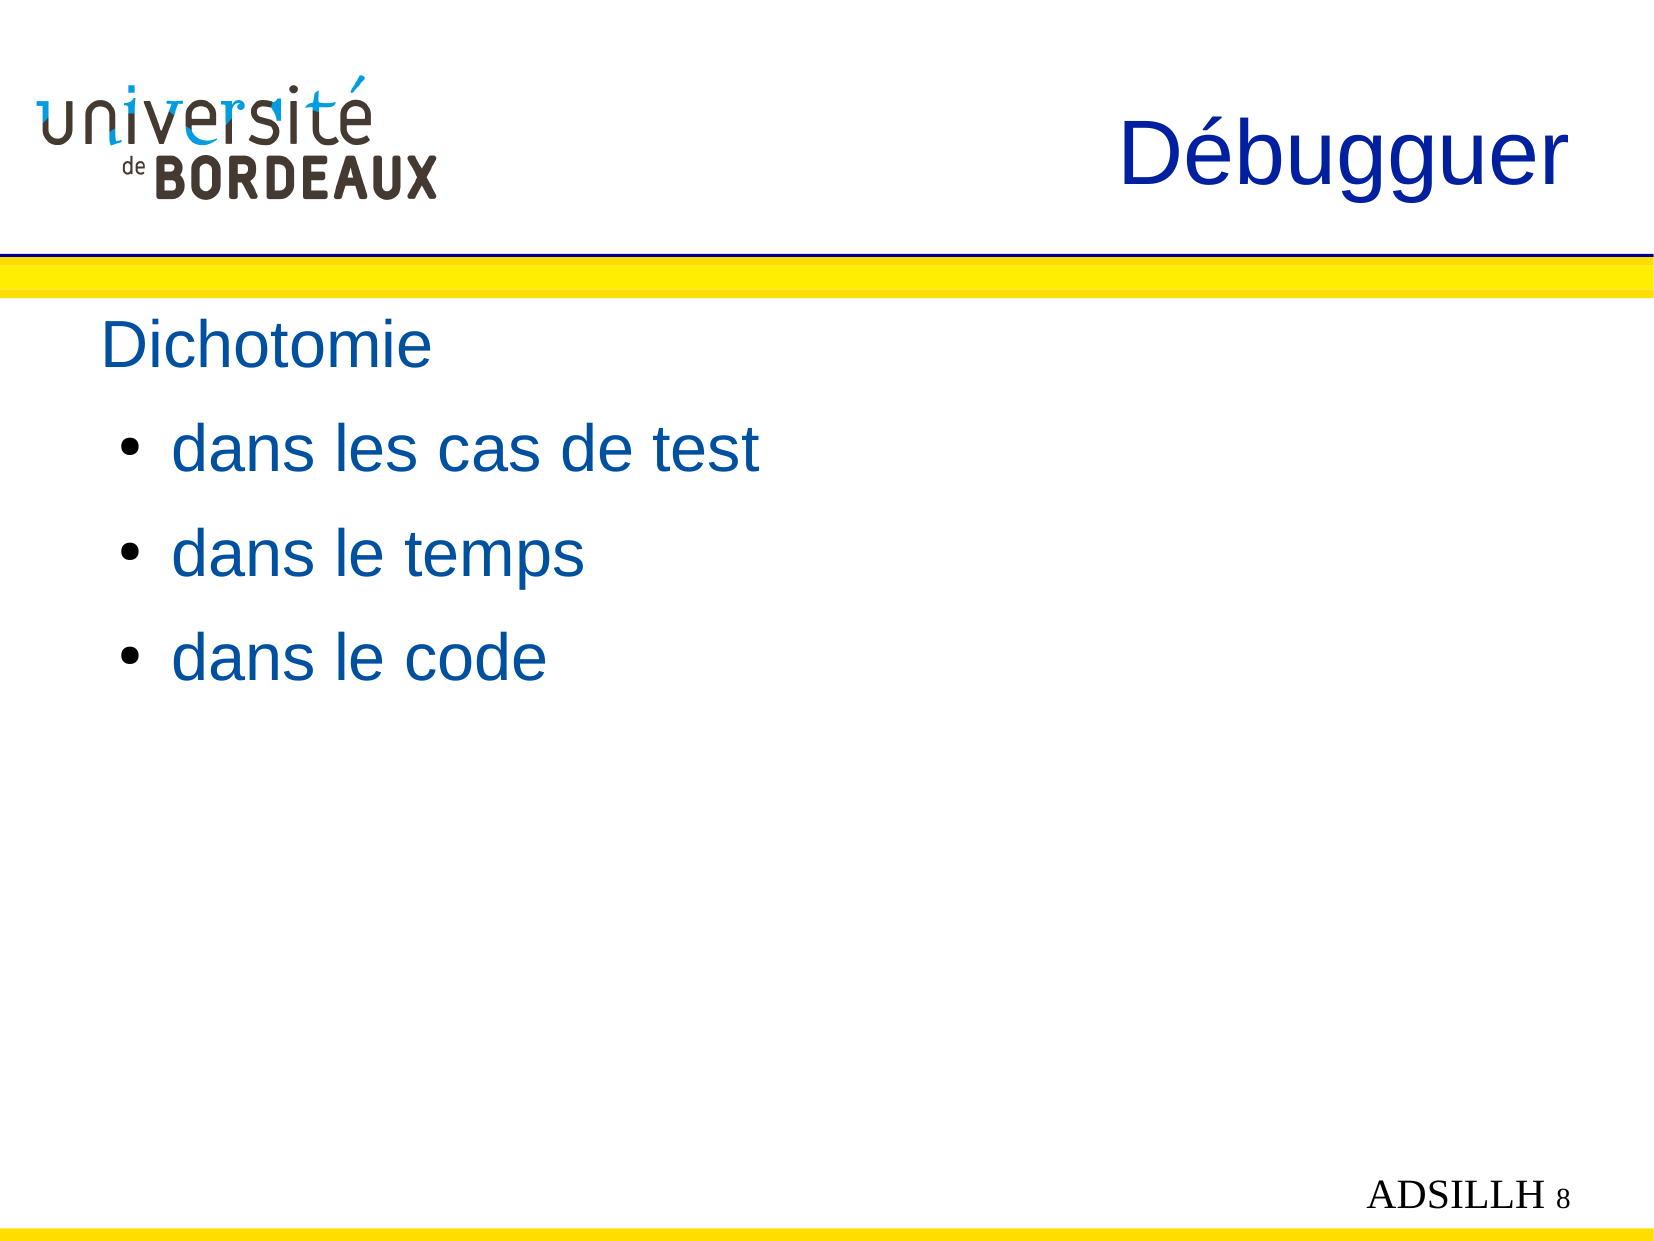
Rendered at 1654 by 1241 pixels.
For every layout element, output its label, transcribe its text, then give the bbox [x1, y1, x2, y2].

title Débugguer [469, 49, 1571, 257]
picture [0, 49, 469, 243]
list Dichotomie dans les cas de test dans le temps dans le code [82, 307, 1571, 1126]
